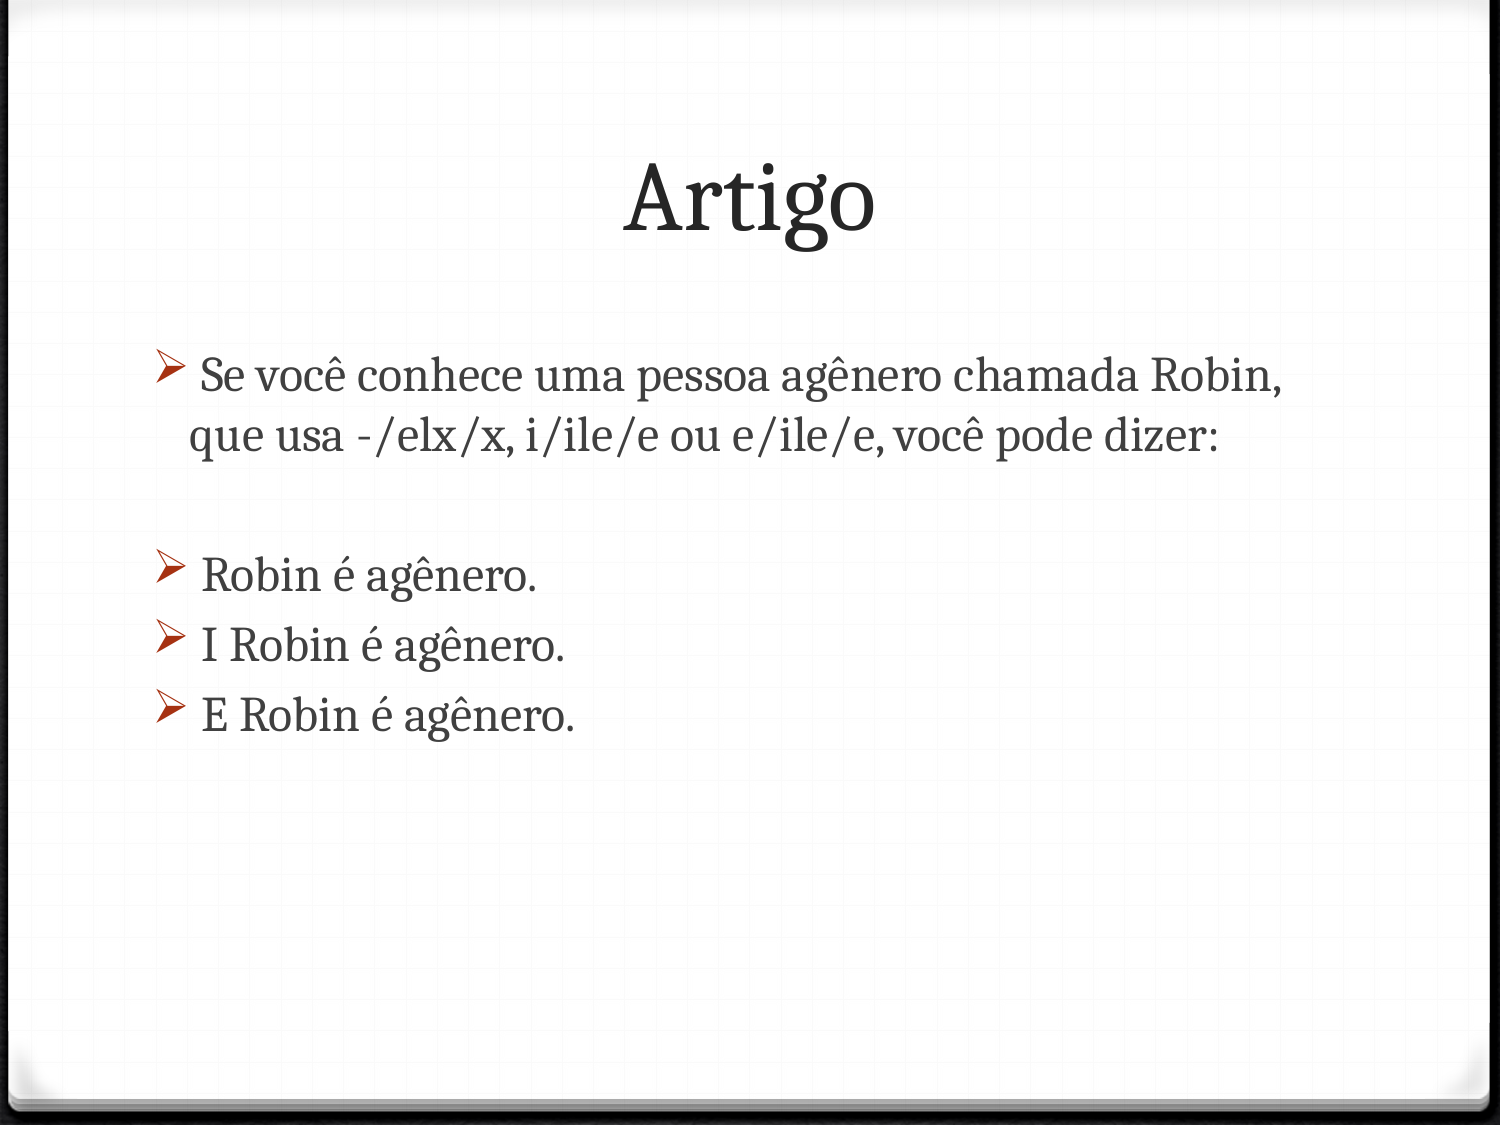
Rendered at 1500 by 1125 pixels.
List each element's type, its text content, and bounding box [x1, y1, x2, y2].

title Artigo [90, 71, 1410, 309]
picture [0, 0, 1500, 1125]
list Se você conhece uma pessoa agênero chamada Robin, que usa -/elx/x, i/ile/e ou e/ile/e, você pode dizer: Robin é agênero. I Robin é agênero. E Robin é agênero. [137, 334, 1363, 983]
